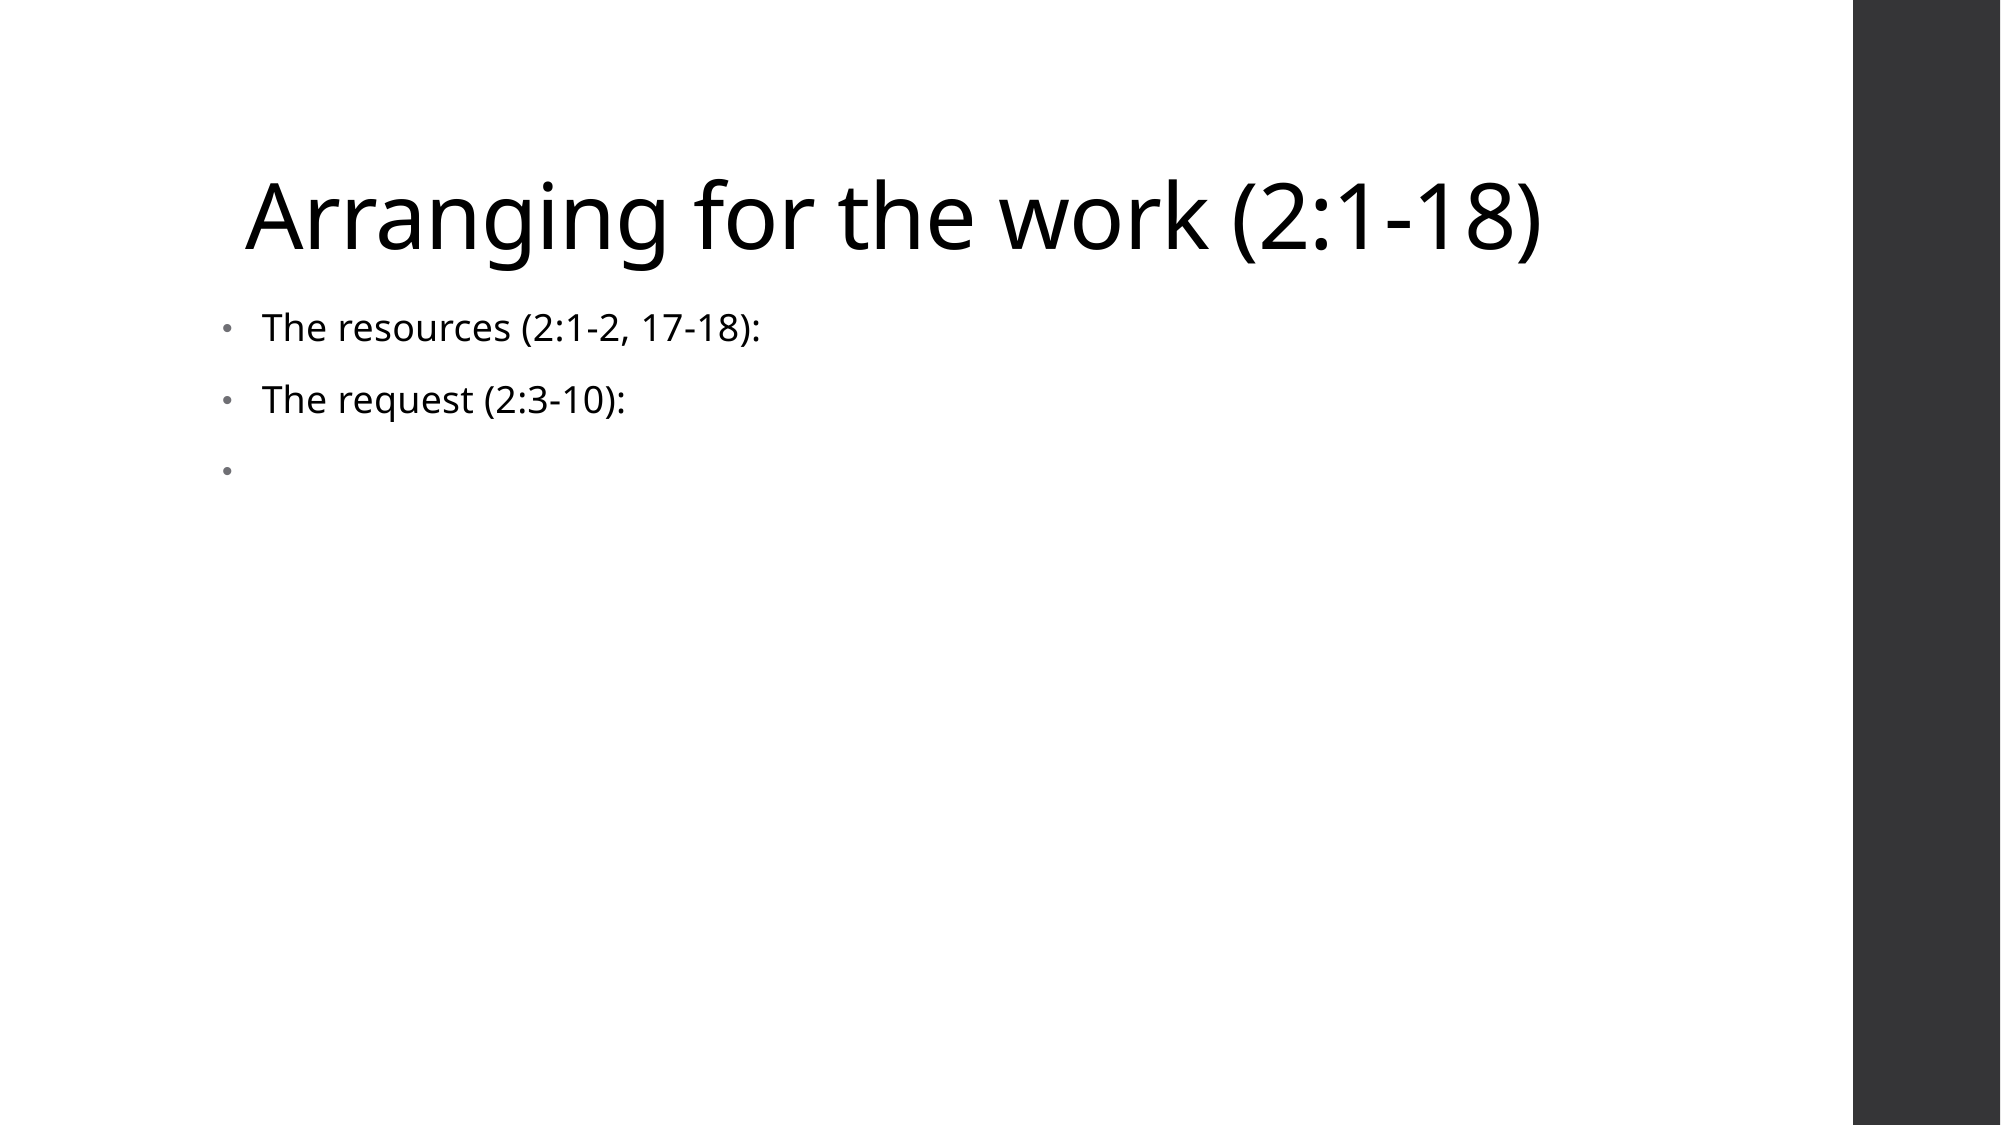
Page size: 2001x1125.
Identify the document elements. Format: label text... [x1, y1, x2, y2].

list The resources (2:1-2, 17-18): The request (2:3-10): [206, 299, 1617, 1014]
title Arranging for the work (2:1-18) [206, 60, 1797, 278]
